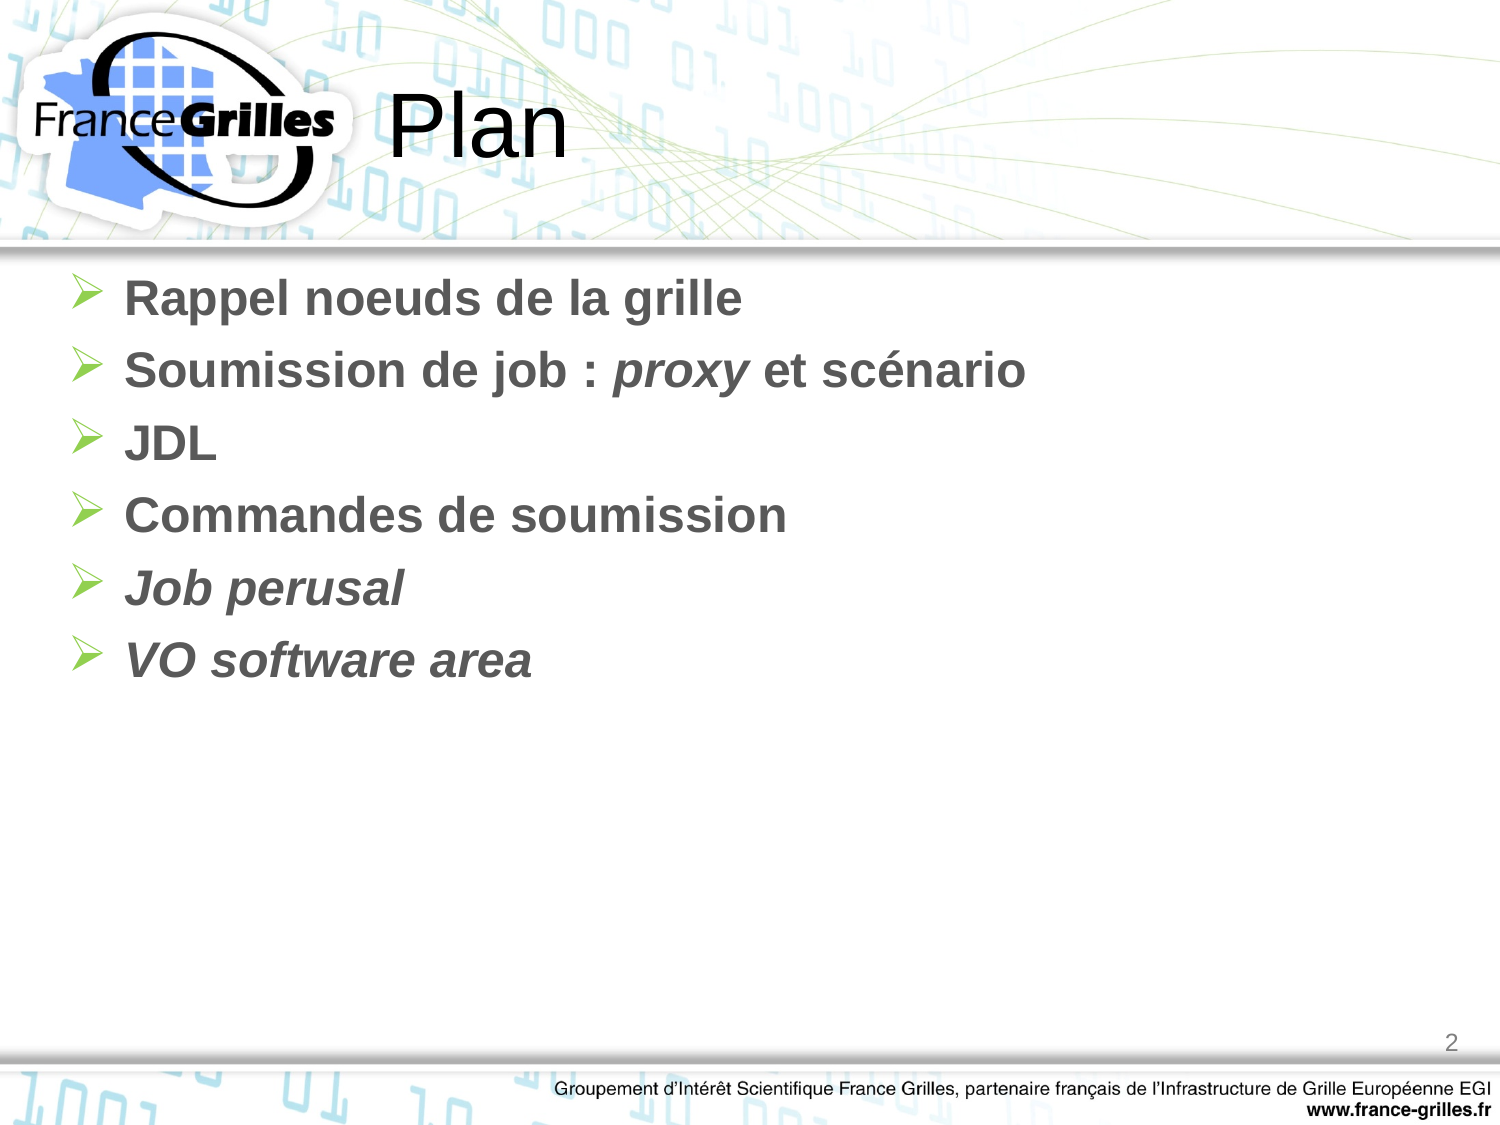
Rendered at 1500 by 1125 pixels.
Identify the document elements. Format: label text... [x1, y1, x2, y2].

list Rappel noeuds de la grille Soumission de job : proxy et scénario JDL Commandes de soumission Job perusal VO software area [53, 262, 1459, 1024]
picture [0, 0, 1500, 1125]
title Plan [372, 0, 1459, 251]
